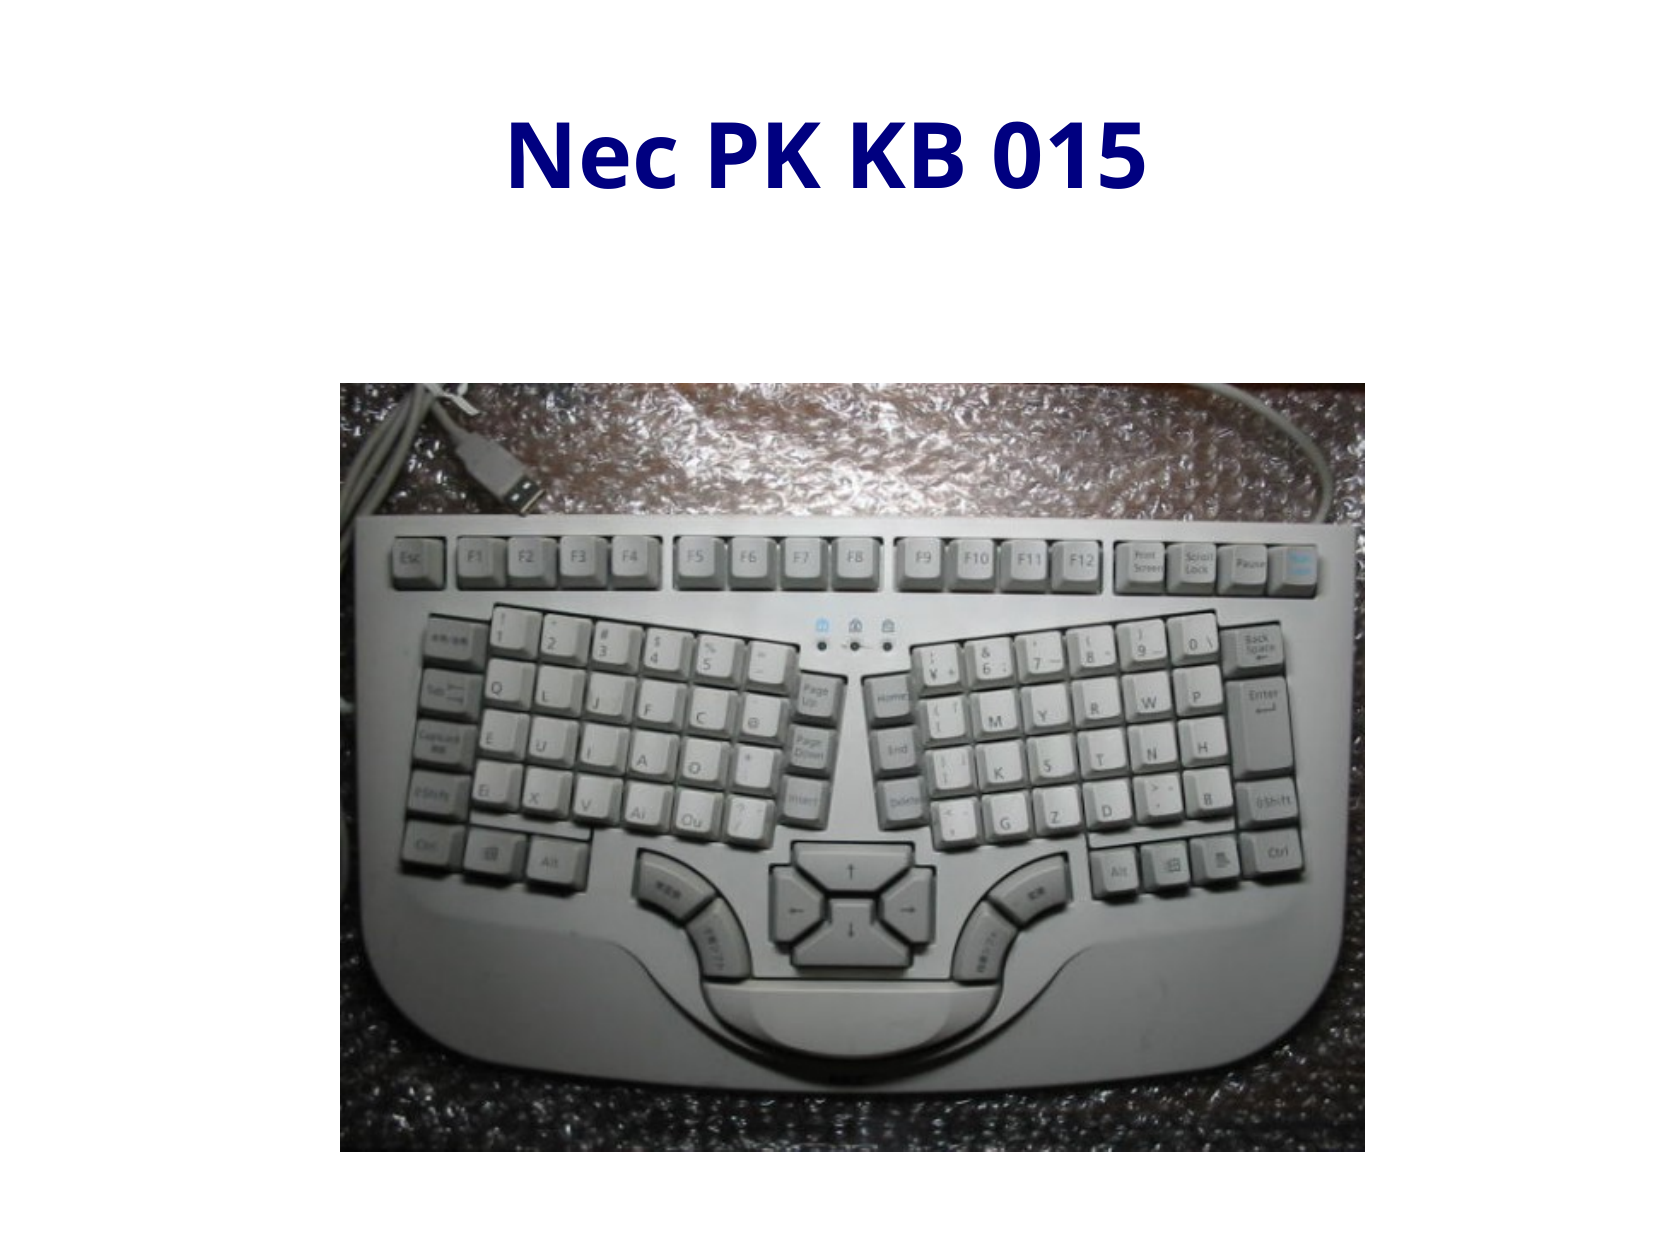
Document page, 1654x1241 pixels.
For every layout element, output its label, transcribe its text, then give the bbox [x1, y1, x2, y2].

title Nec PK KB 015 [82, 56, 1571, 250]
picture [340, 383, 1365, 1152]
